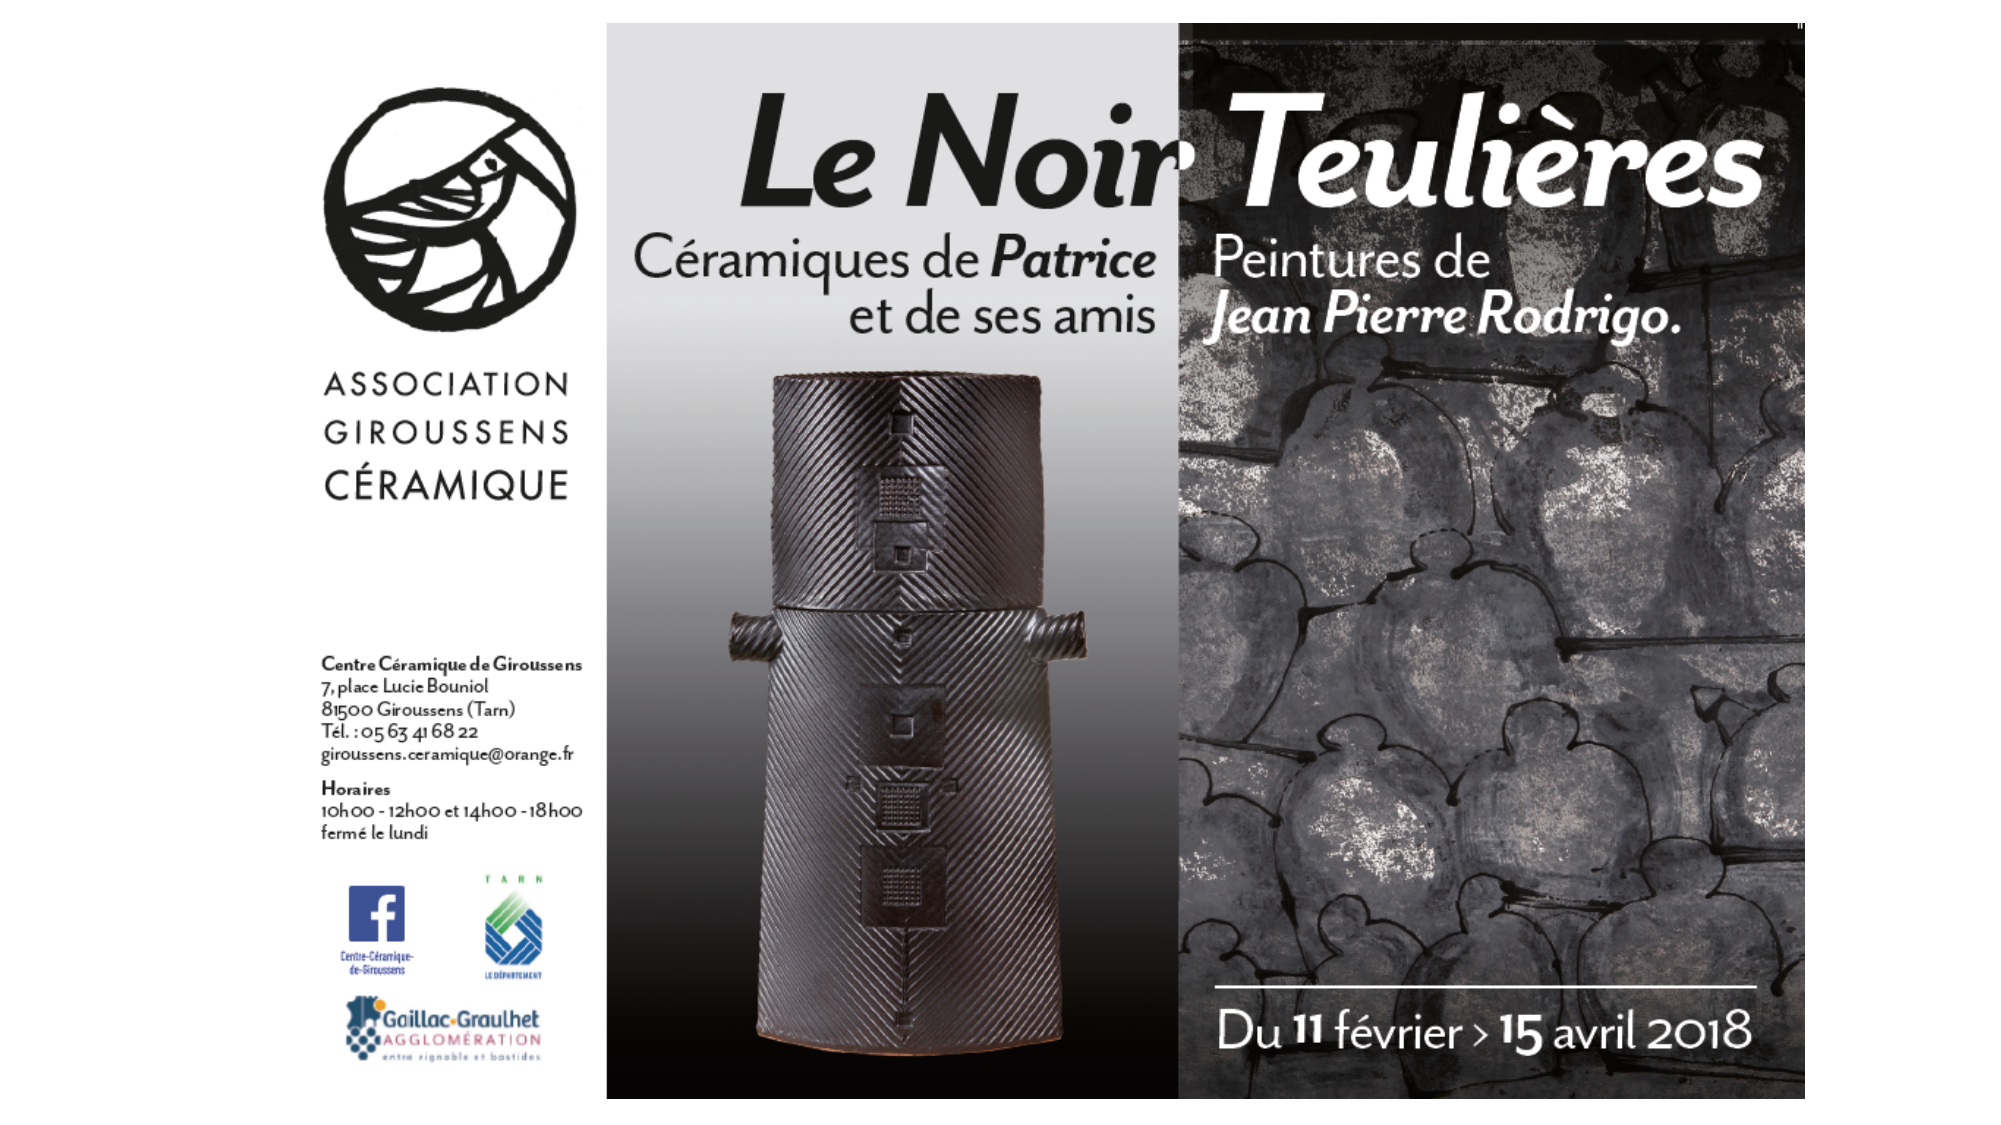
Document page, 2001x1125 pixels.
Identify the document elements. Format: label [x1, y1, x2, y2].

picture [295, 23, 1805, 1099]
